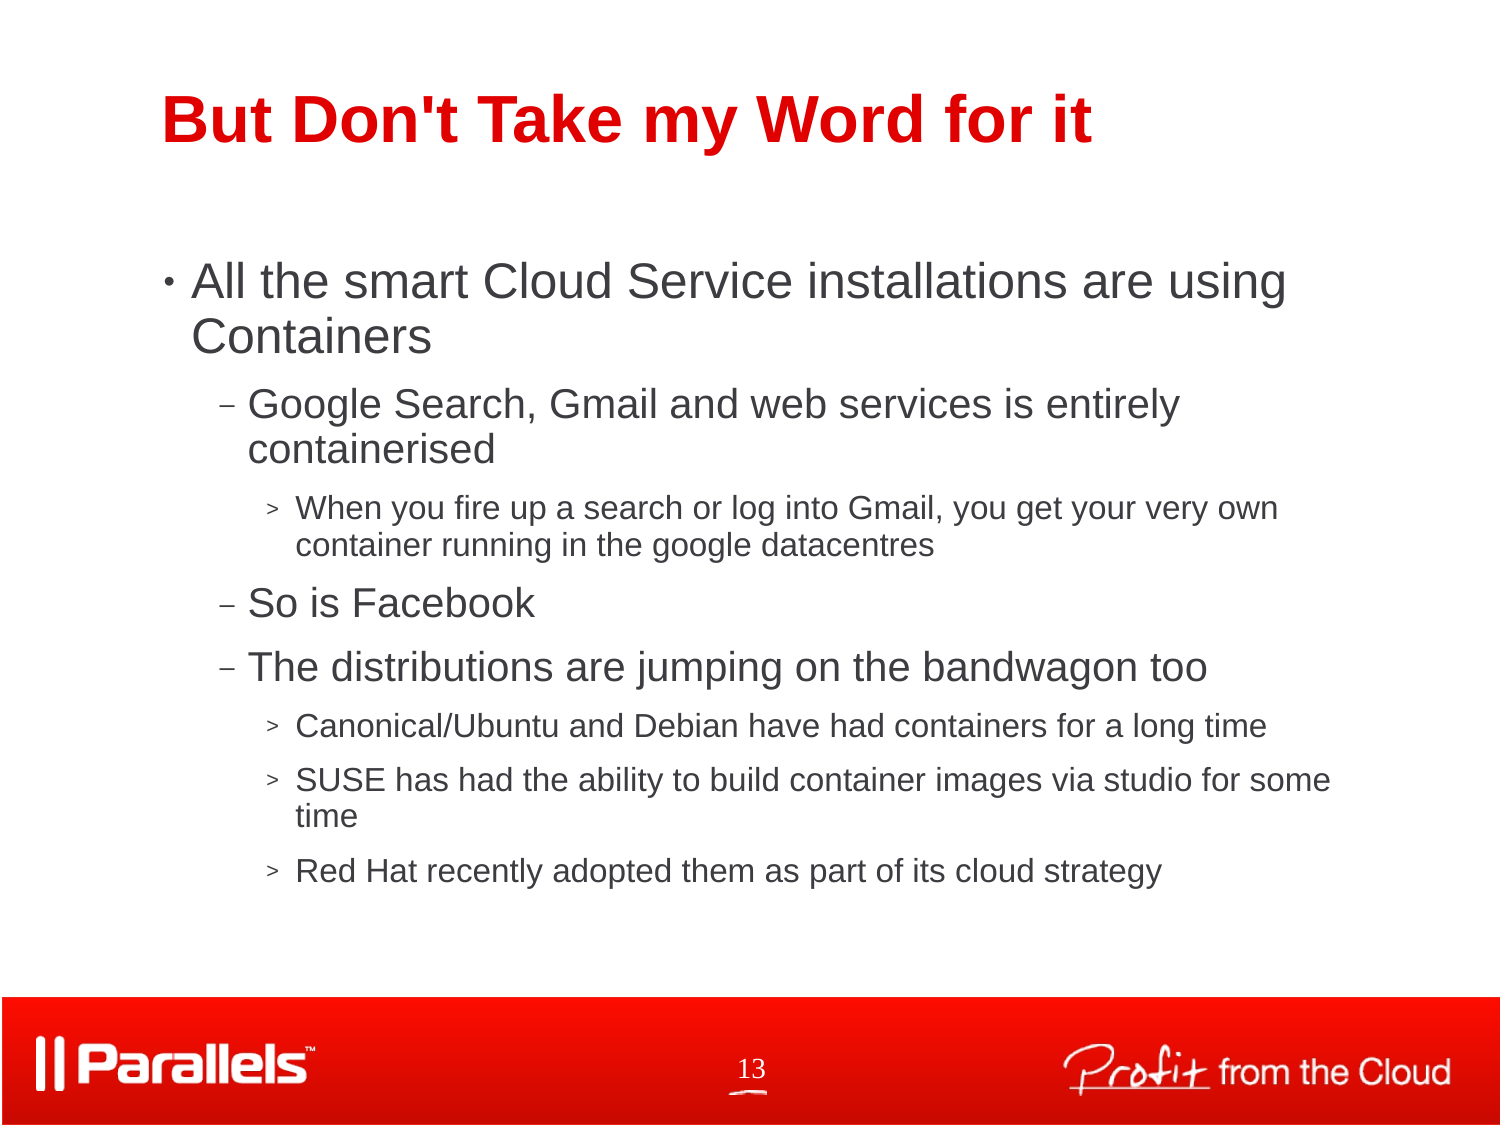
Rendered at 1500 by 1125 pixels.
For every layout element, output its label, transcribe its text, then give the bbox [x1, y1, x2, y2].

list All the smart Cloud Service installations are using Containers Google Search, Gmail and web services is entirely containerised When you fire up a search or log into Gmail, you get your very own container running in the google datacentres So is Facebook The distributions are jumping on the bandwagon too Canonical/Ubuntu and Debian have had containers for a long time SUSE has had the ability to build container images via studio for some time Red Hat recently adopted them as part of its cloud strategy [163, 254, 1404, 908]
picture [727, 1090, 767, 1095]
picture [36, 1034, 318, 1091]
title But Don't Take my Word for it [161, 41, 1383, 205]
picture [1049, 1033, 1465, 1096]
